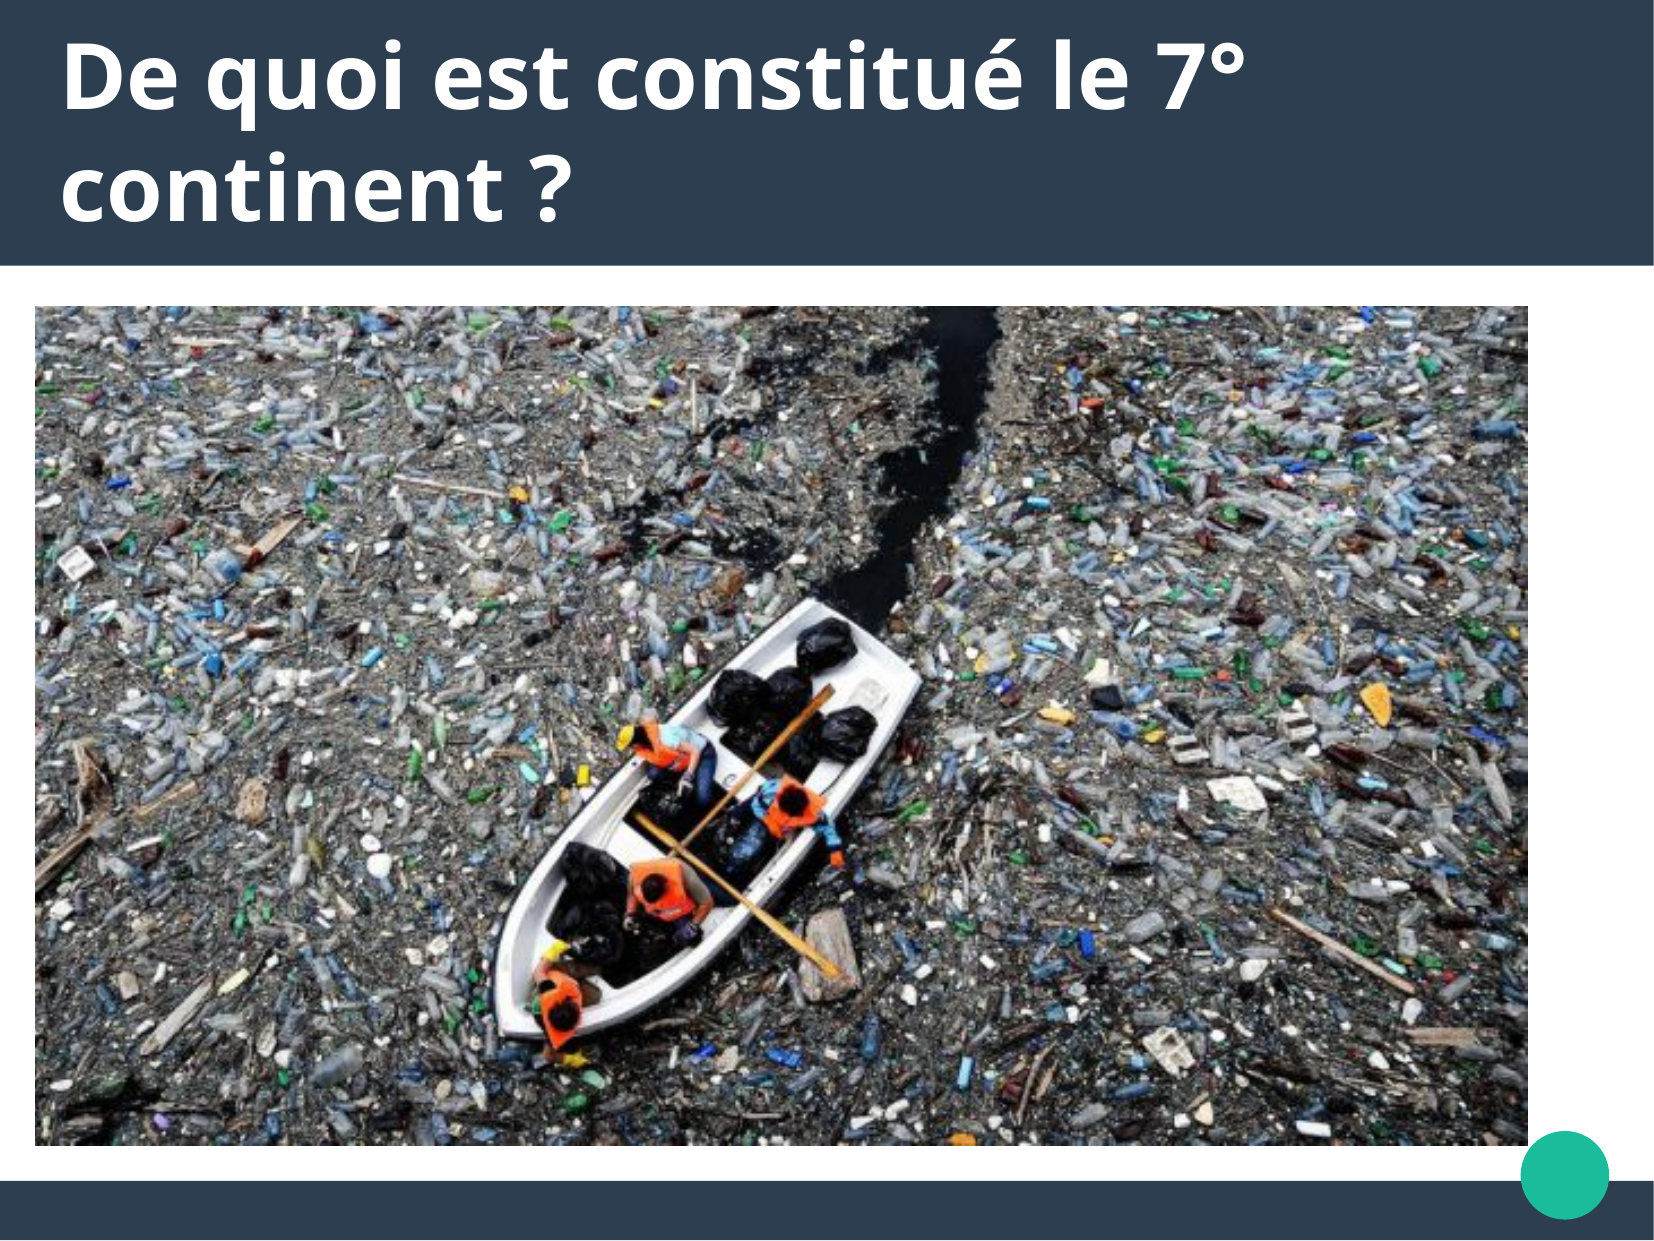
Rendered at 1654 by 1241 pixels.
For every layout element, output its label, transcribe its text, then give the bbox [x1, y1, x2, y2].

title De quoi est constitué le 7° continent ? [59, 49, 1595, 207]
picture [35, 306, 1528, 1146]
